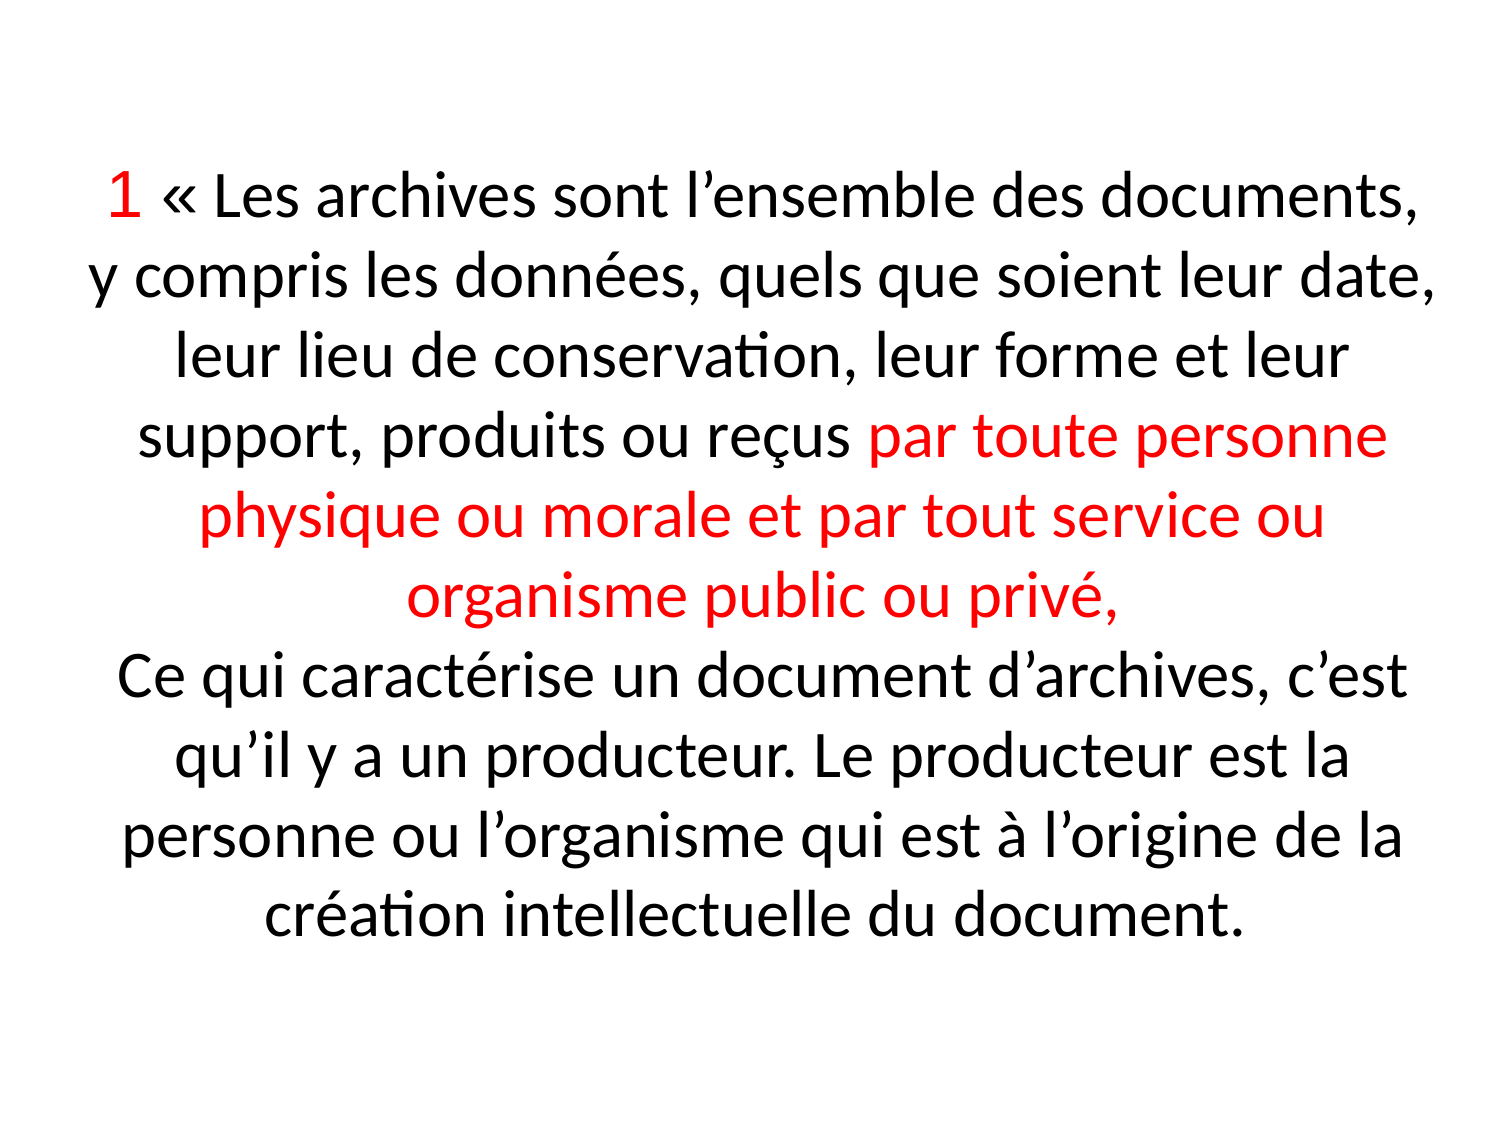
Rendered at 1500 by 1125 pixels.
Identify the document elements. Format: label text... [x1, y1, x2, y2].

subtitle 1 « Les archives sont l’ensemble des documents, y compris les données, quels que soient leur date, leur lieu de conservation, leur forme et leur support, produits ou reçus par toute personne physique ou morale et par tout service ou organisme public ou privé, Ce qui caractérise un document d’archives, c’est qu’il y a un producteur. Le producteur est la personne ou l’organisme qui est à l’origine de la création intellectuelle du document. [88, 29, 1439, 1125]
